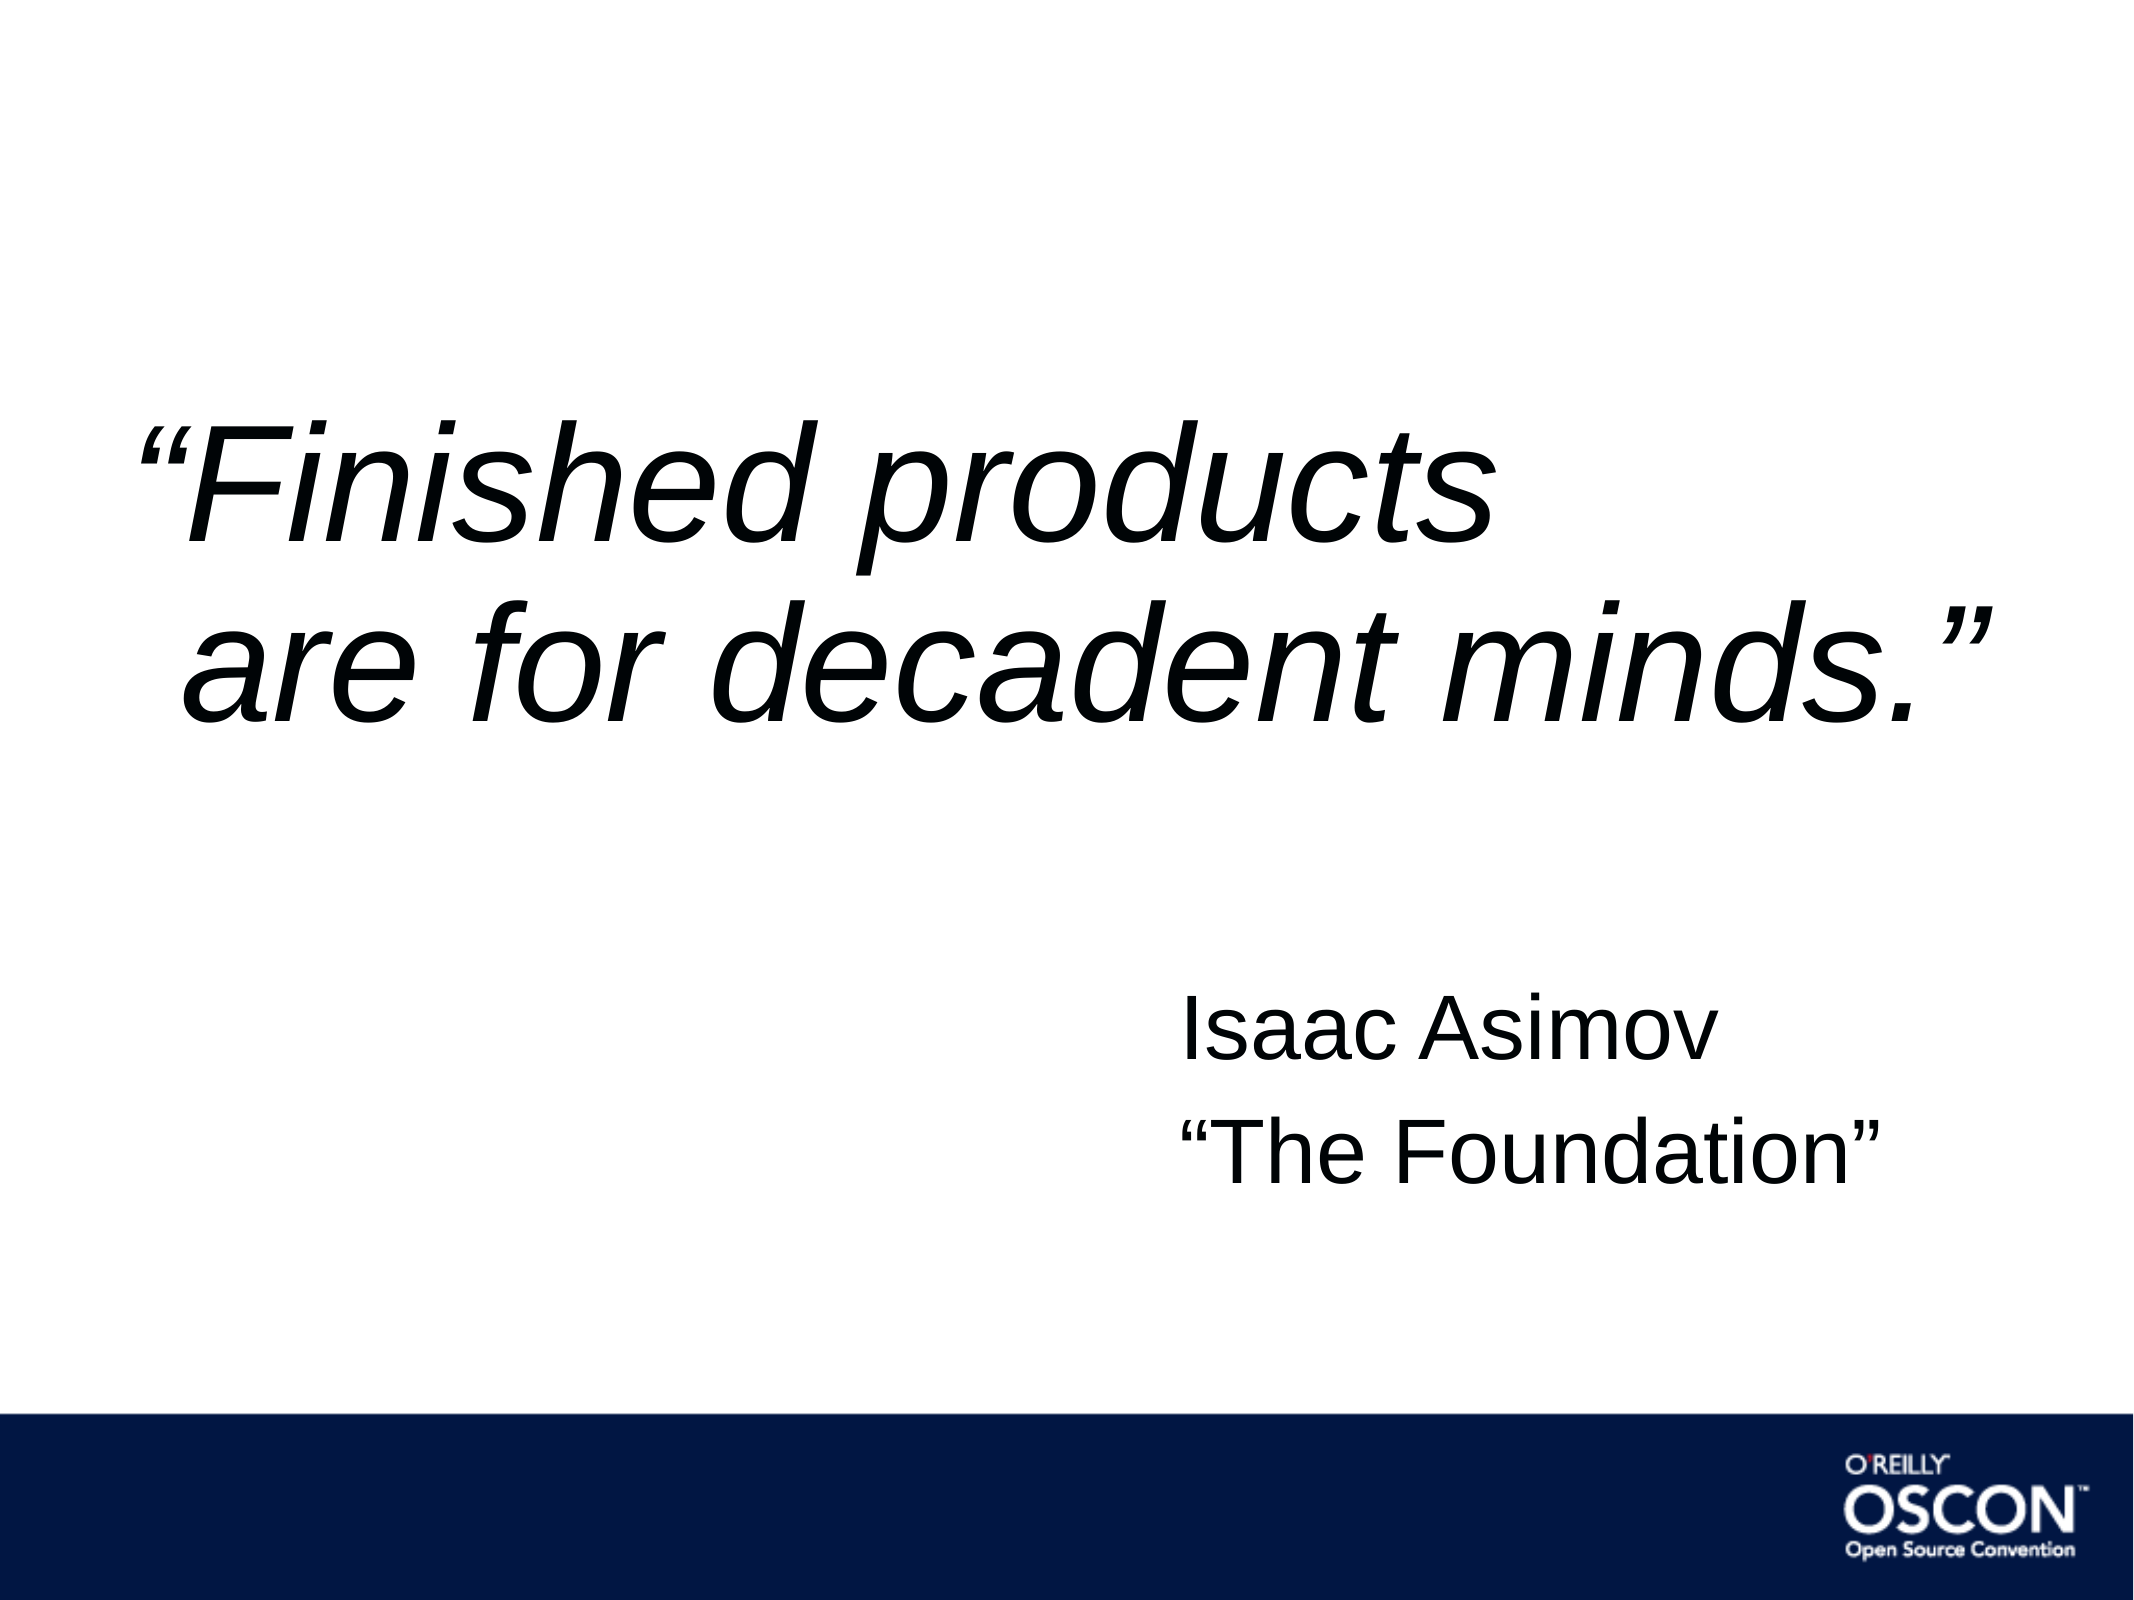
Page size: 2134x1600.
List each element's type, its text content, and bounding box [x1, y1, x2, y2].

subtitle “Finished products are for decadent minds.” Isaac Asimov “The Foundation” [41, 290, 2094, 1311]
picture [0, 0, 2134, 1600]
